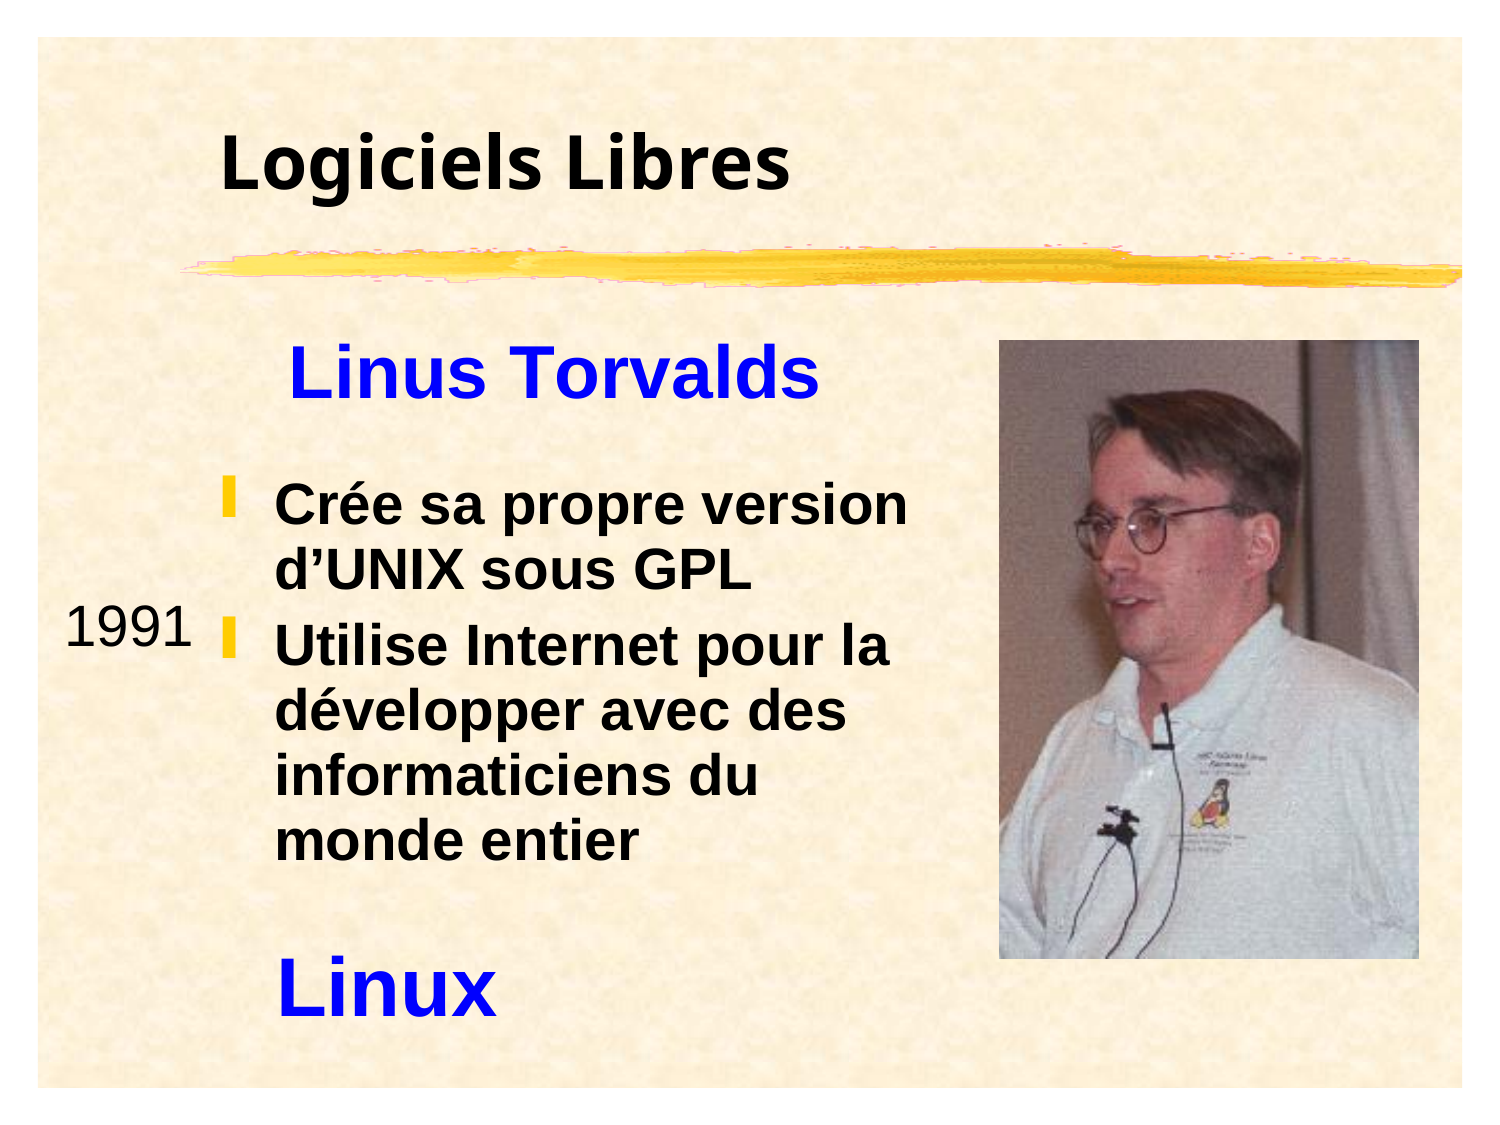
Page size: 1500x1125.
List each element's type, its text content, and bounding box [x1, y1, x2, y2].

picture [37, 37, 1463, 1088]
text_box 1991 [37, 585, 275, 682]
text_box Linus Torvalds [262, 322, 977, 452]
list Crée sa propre version d’UNIX sous GPL Utilise Internet pour la développer avec des informaticiens du monde entier [188, 463, 939, 973]
text_box Linux [249, 933, 582, 1064]
title Logiciels Libres [203, 72, 1312, 248]
